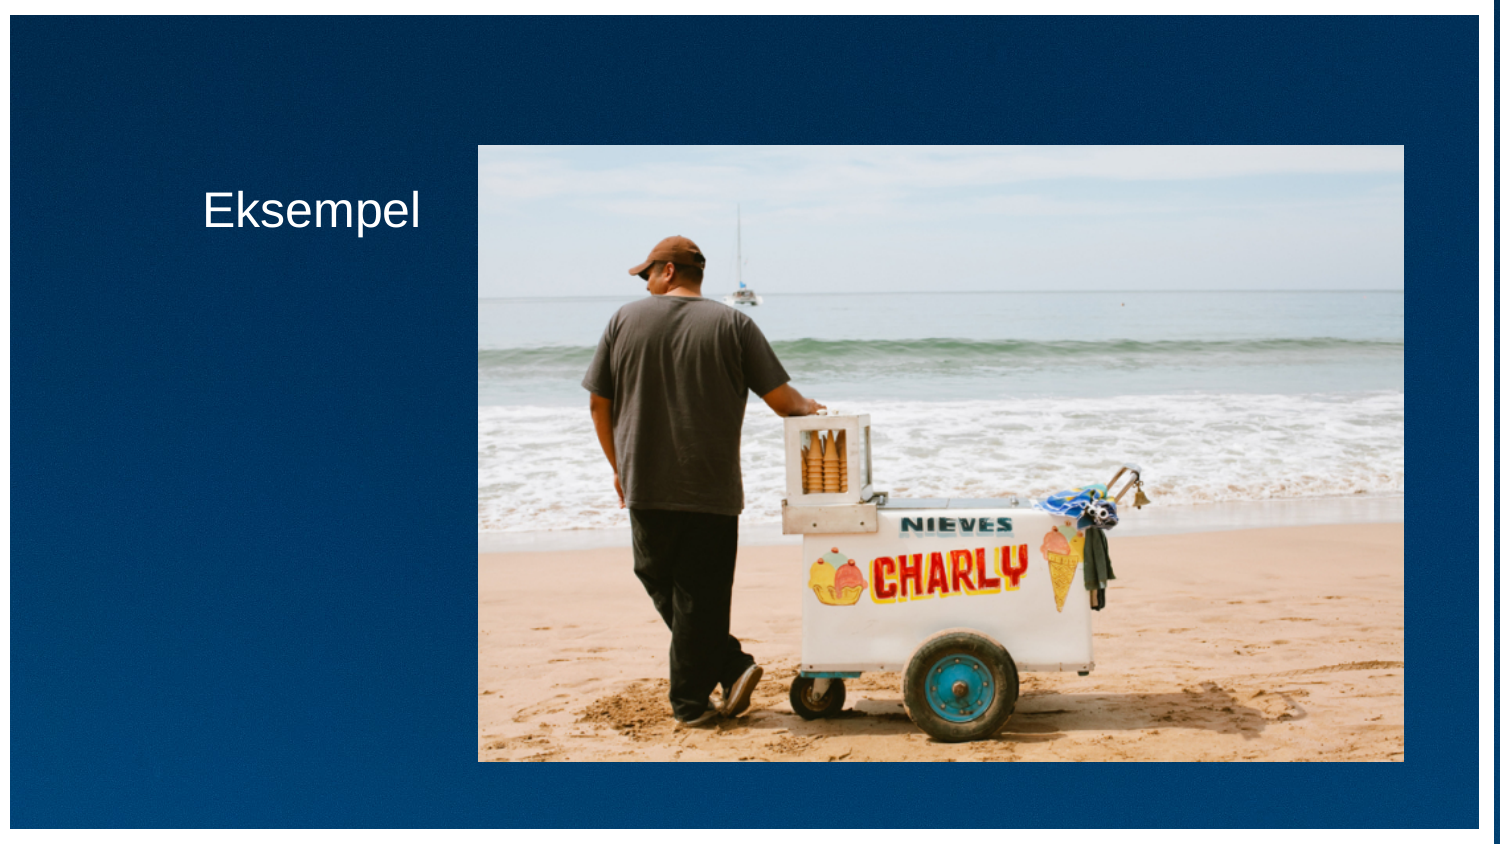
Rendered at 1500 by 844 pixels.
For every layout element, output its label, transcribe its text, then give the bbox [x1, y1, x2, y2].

title Eksempel [187, 146, 478, 245]
picture [0, 0, 1500, 844]
